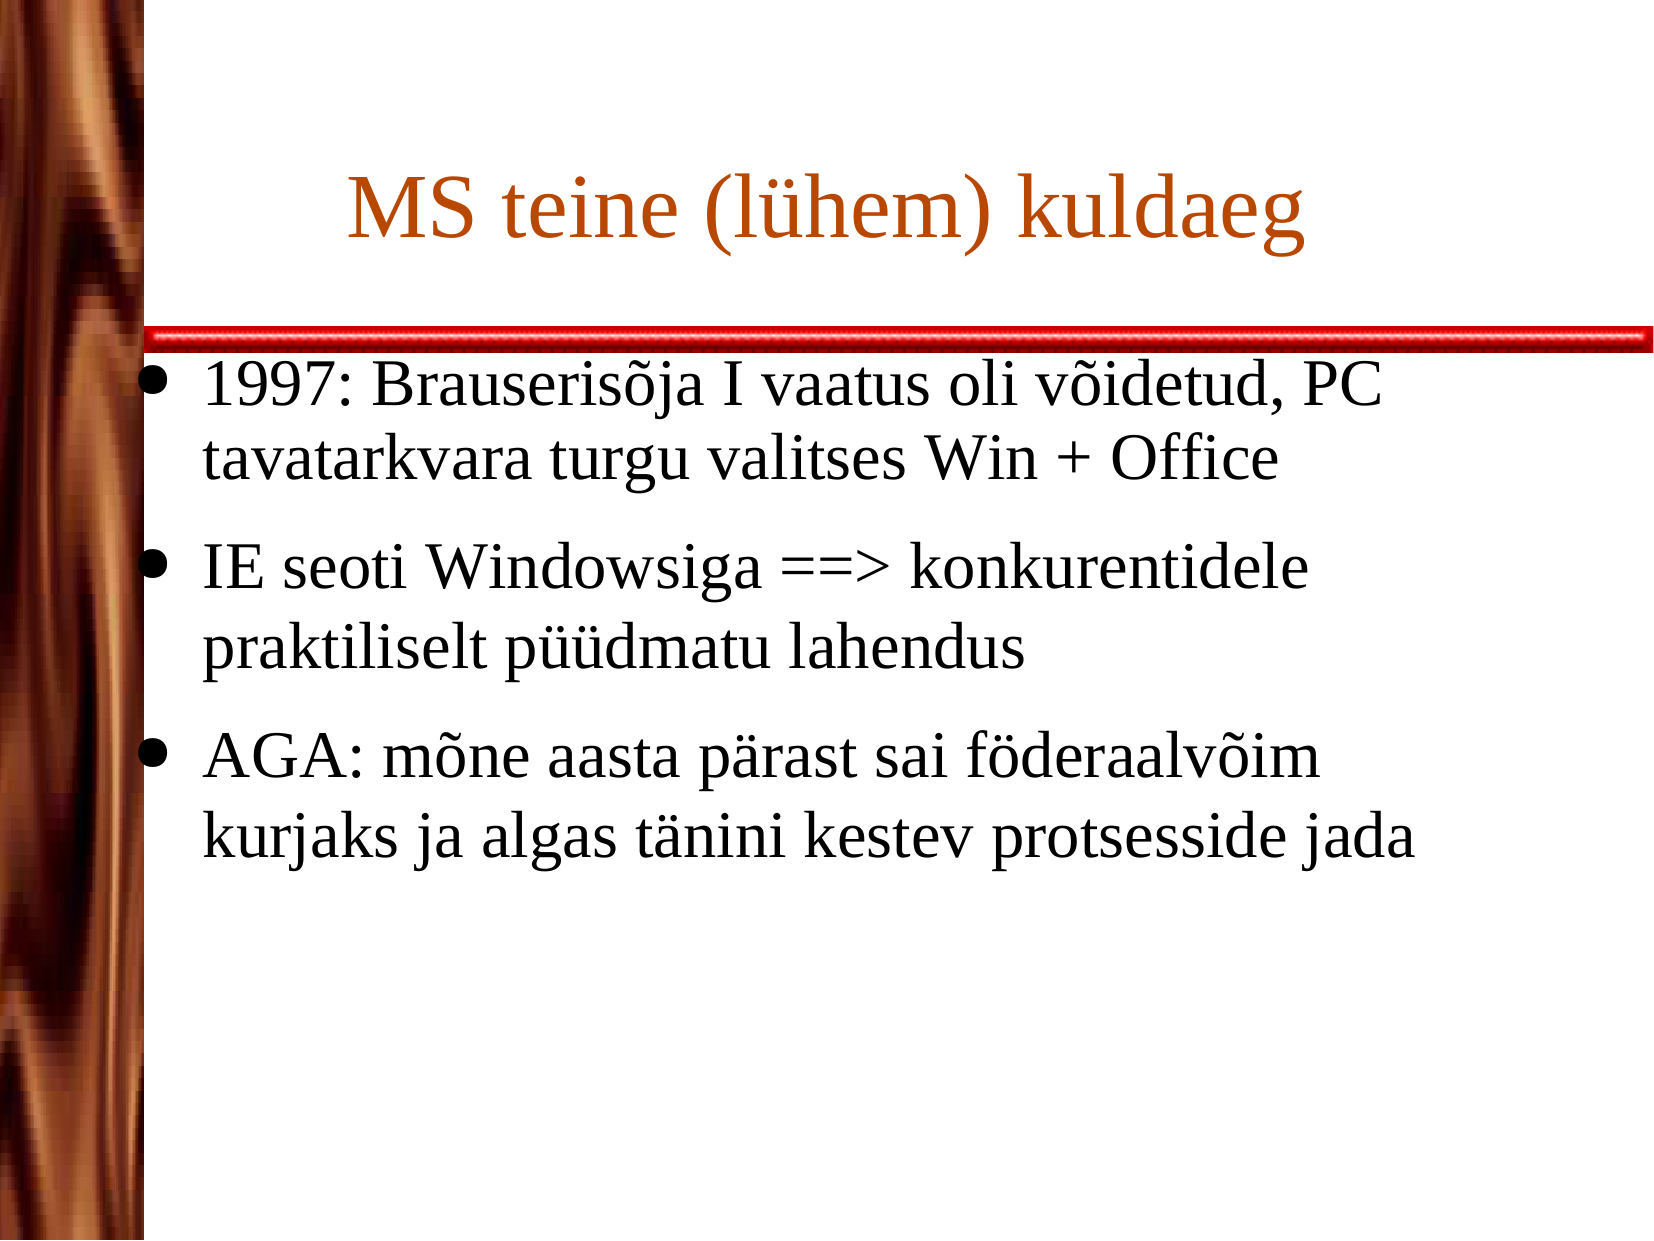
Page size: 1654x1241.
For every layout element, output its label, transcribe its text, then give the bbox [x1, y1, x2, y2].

picture [0, 0, 1654, 1240]
title MS teine (lühem) kuldaeg [121, 100, 1533, 312]
list 1997: Brauserisõja I vaatus oli võidetud, PC tavatarkvara turgu valitses Win + Office IE seoti Windowsiga ==> konkurentidele praktiliselt püüdmatu lahendus AGA: mõne aasta pärast sai föderaalvõim kurjaks ja algas tänini kestev protsesside jada [121, 344, 1533, 1126]
